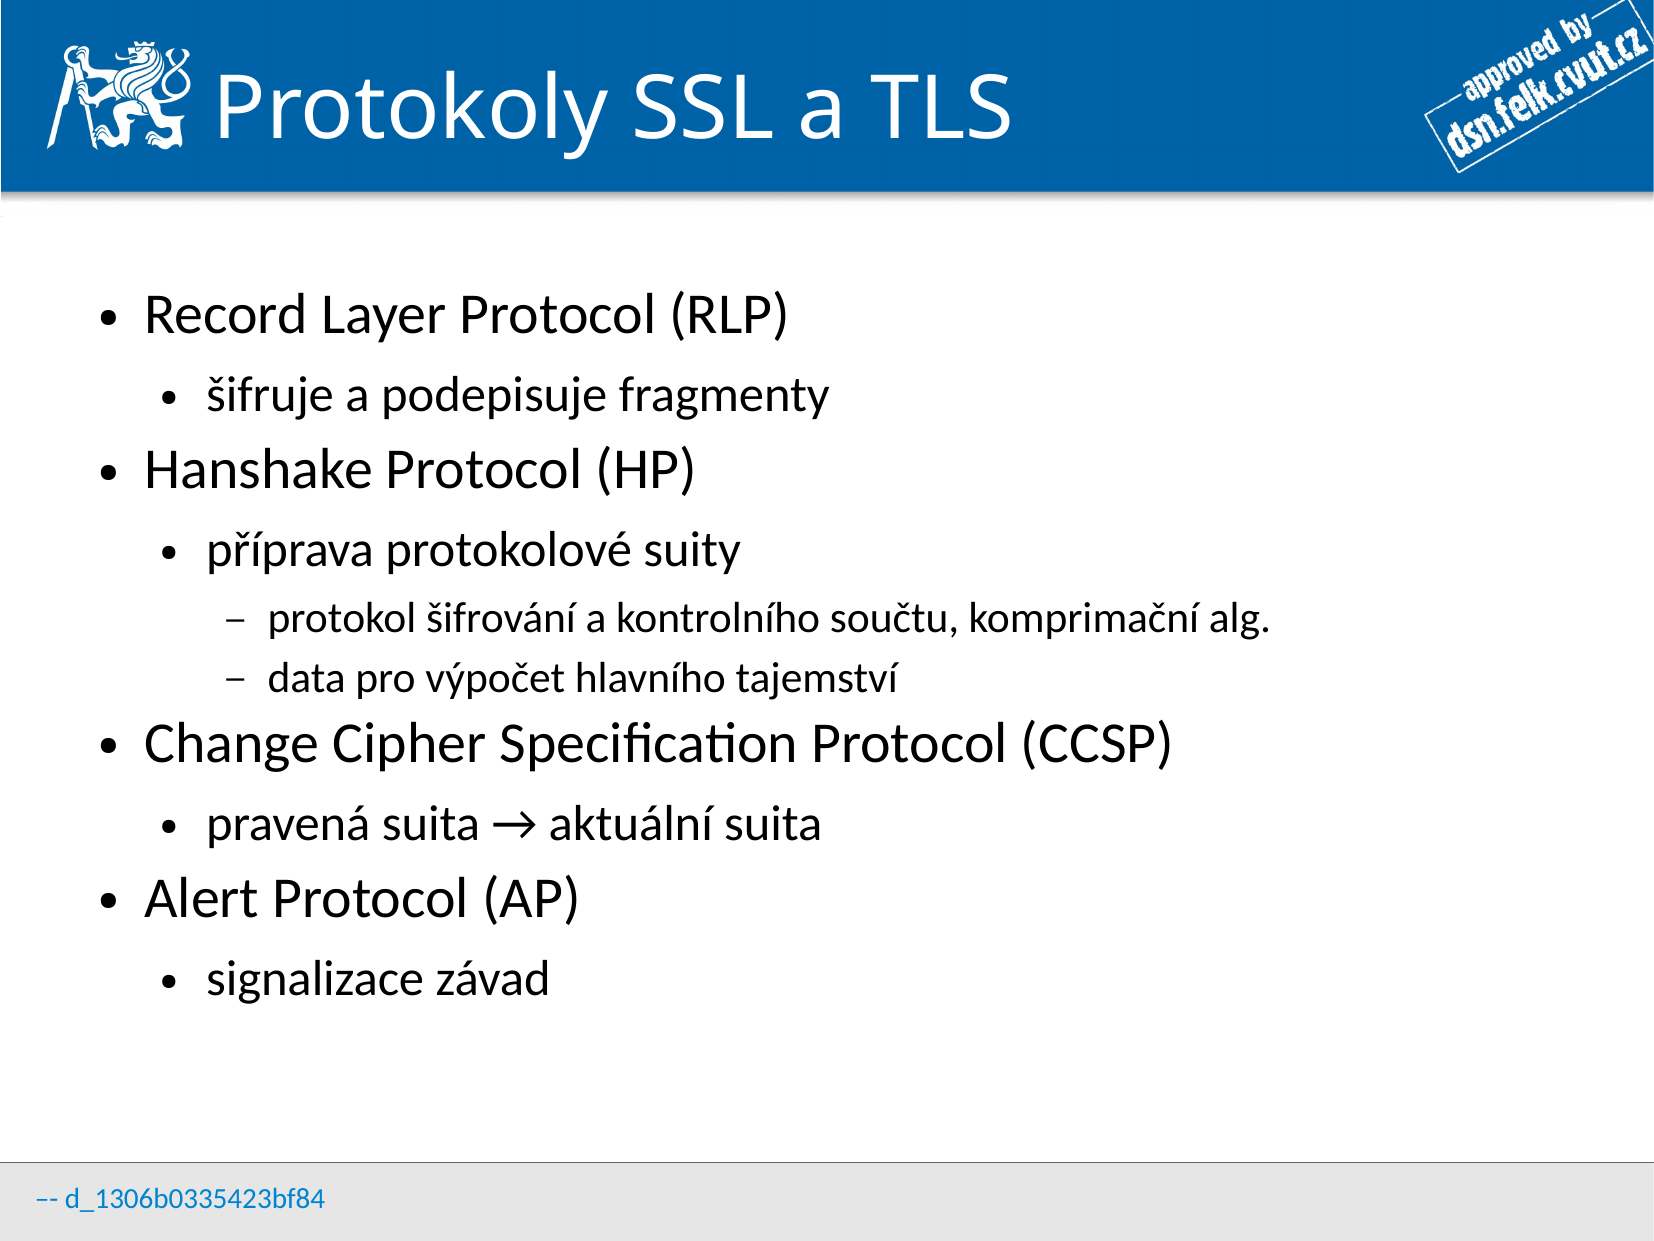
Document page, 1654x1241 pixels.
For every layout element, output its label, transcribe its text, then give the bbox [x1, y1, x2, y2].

list Record Layer Protocol (RLP) šifruje a podepisuje fragmenty Hanshake Protocol (HP) příprava protokolové suity protokol šifrování a kontrolního součtu, komprimační alg. data pro výpočet hlavního tajemství Change Cipher Specification Protocol (CCSP) pravená suita → aktuální suita Alert Protocol (AP) signalizace závad [82, 290, 1571, 1010]
title Protokoly SSL a TLS [212, 8, 1654, 201]
picture [1, 0, 1654, 217]
